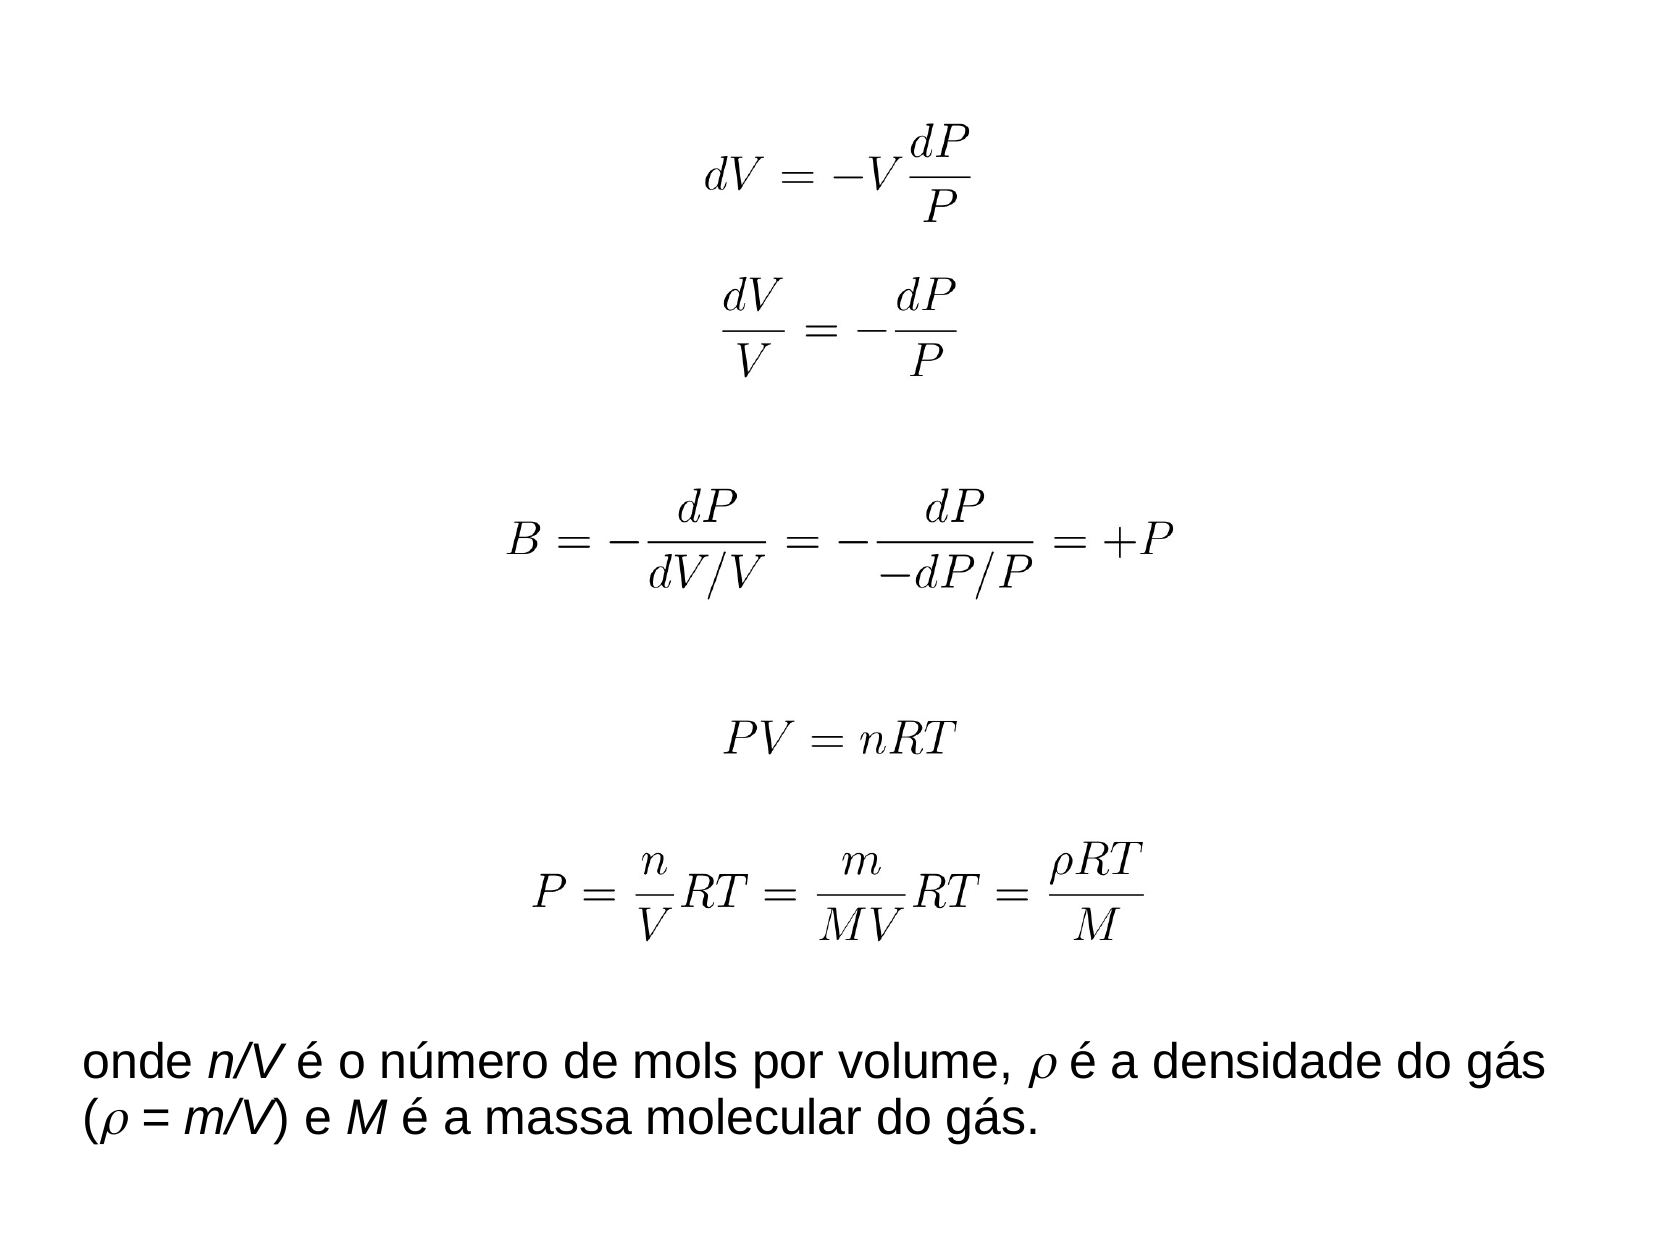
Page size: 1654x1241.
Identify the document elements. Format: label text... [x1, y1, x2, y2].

picture [401, 79, 1257, 971]
subtitle onde n/V é o número de mols por volume, r é a densidade do gás (r = m/V) e M é a massa molecular do gás. [82, 1015, 1571, 1163]
